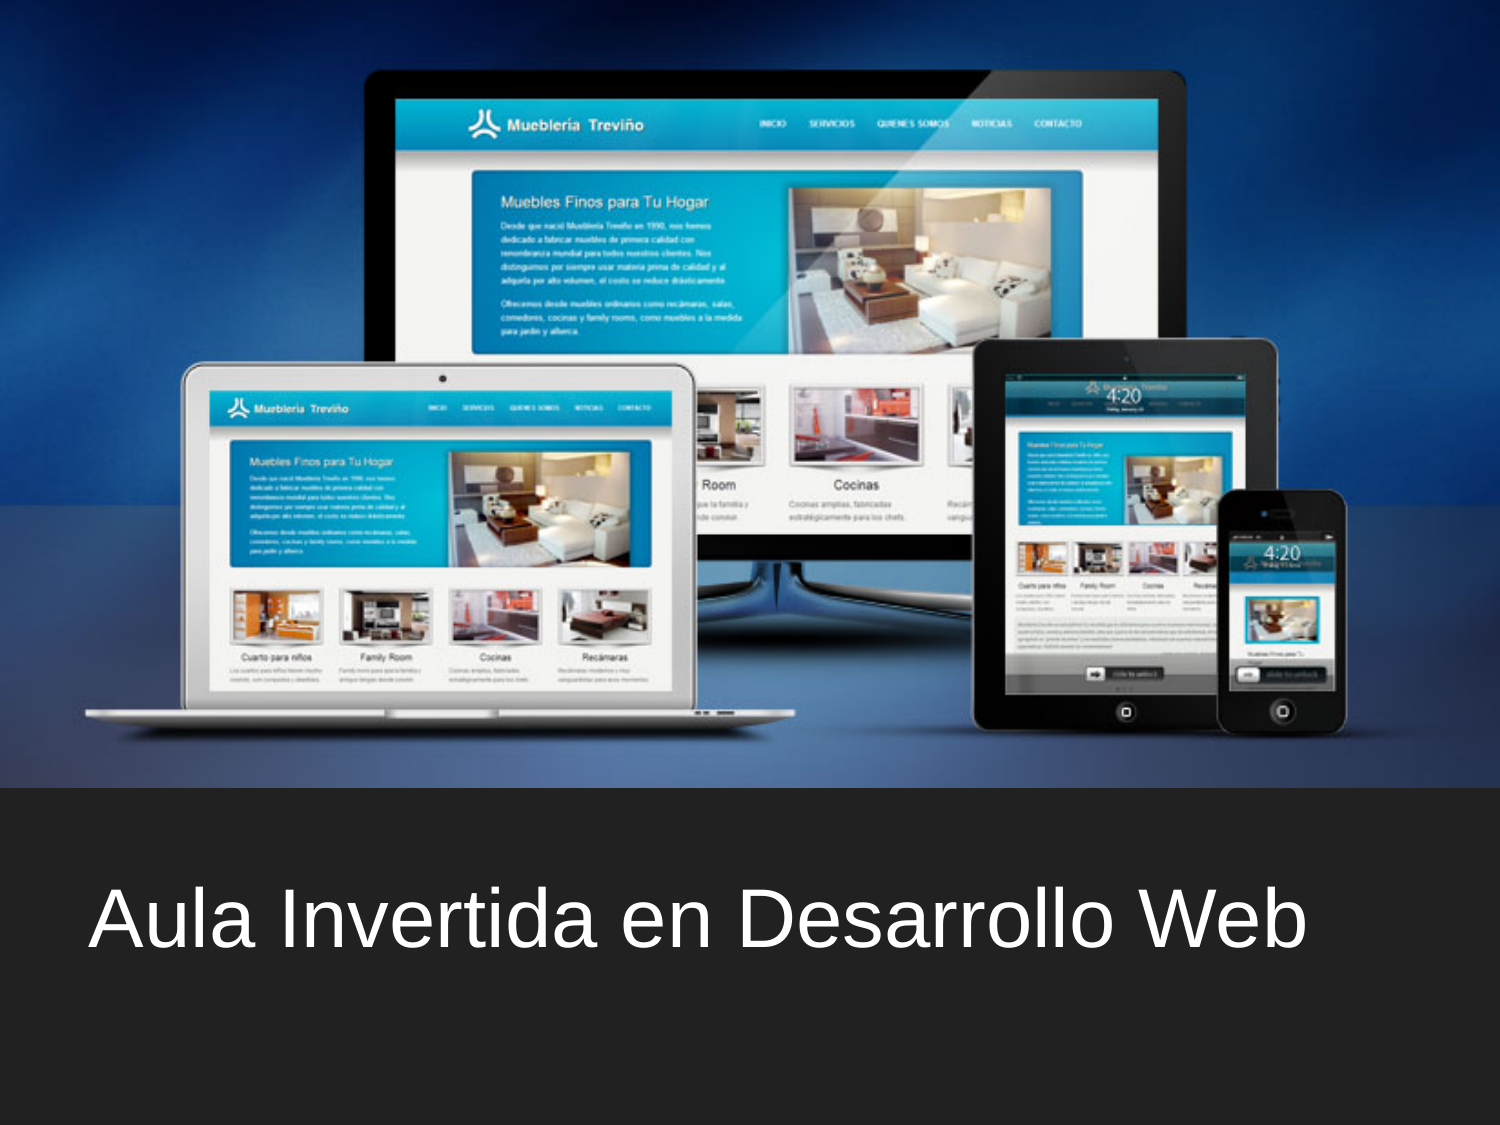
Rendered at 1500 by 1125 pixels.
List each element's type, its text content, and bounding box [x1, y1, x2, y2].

subtitle el curso pasado [51, 788, 1449, 794]
text_box Aula Invertida en Desarrollo Web [73, 849, 1379, 1015]
picture [0, 0, 1500, 788]
